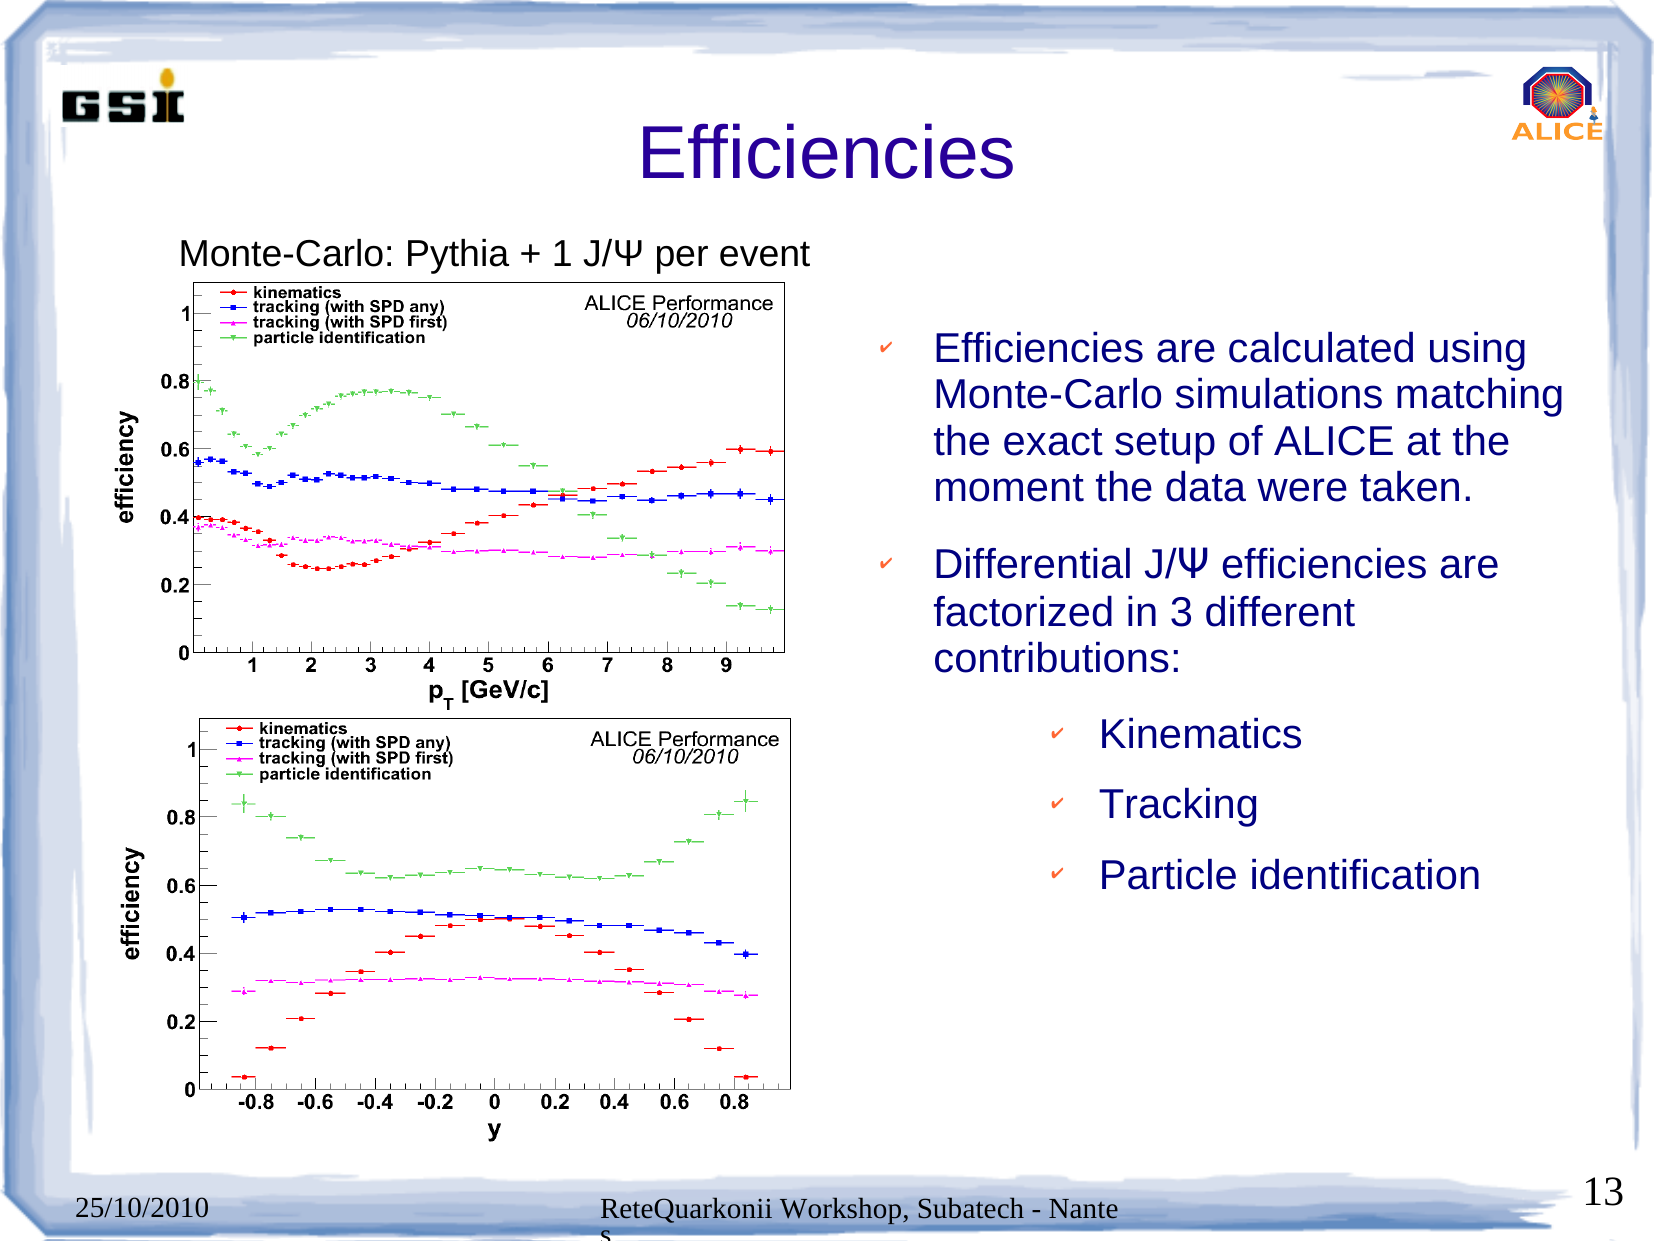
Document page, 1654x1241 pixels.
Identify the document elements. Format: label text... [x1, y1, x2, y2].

title Efficiencies [82, 49, 1571, 257]
picture [0, 0, 1654, 1241]
list Efficiencies are calculated using Monte-Carlo simulations matching the exact setup of ALICE at the moment the data were taken. Differential J/Ψ efficiencies are factorized in 3 different contributions: Kinematics Tracking Particle identification [862, 324, 1572, 1107]
text_box Monte-Carlo: Pythia + 1 J/Ψ per event [163, 225, 839, 282]
